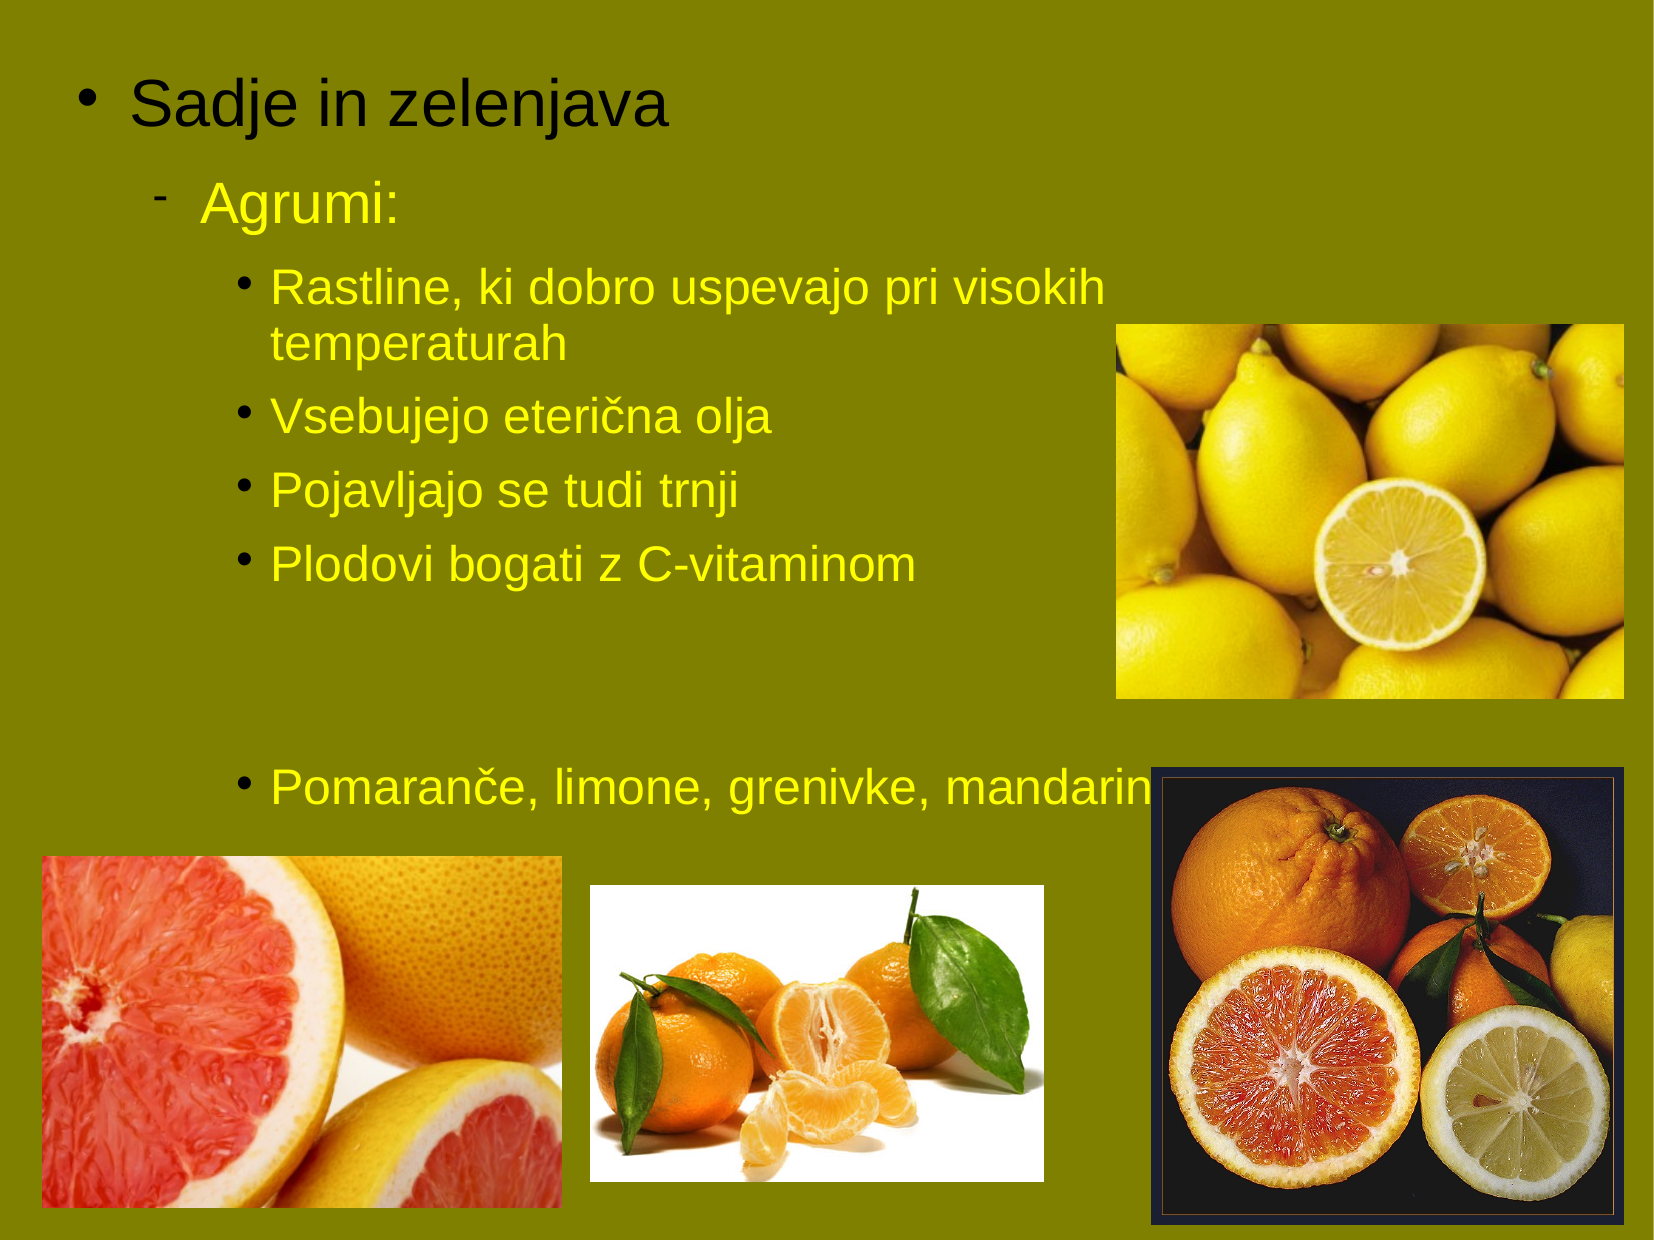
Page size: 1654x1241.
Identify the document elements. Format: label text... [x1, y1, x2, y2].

picture [1418, 324, 1624, 699]
picture [1151, 767, 1624, 1225]
picture [590, 885, 1044, 1182]
picture [562, 554, 1096, 688]
list Sadje in zelenjava Agrumi: Rastline, ki dobro uspevajo pri visokih temperaturah Vsebujejo eterična olja Pojavljajo se tudi trnji Plodovi bogati z C-vitaminom Pomaranče, limone, grenivke, mandarine... [59, 67, 1418, 813]
picture [42, 856, 562, 1208]
